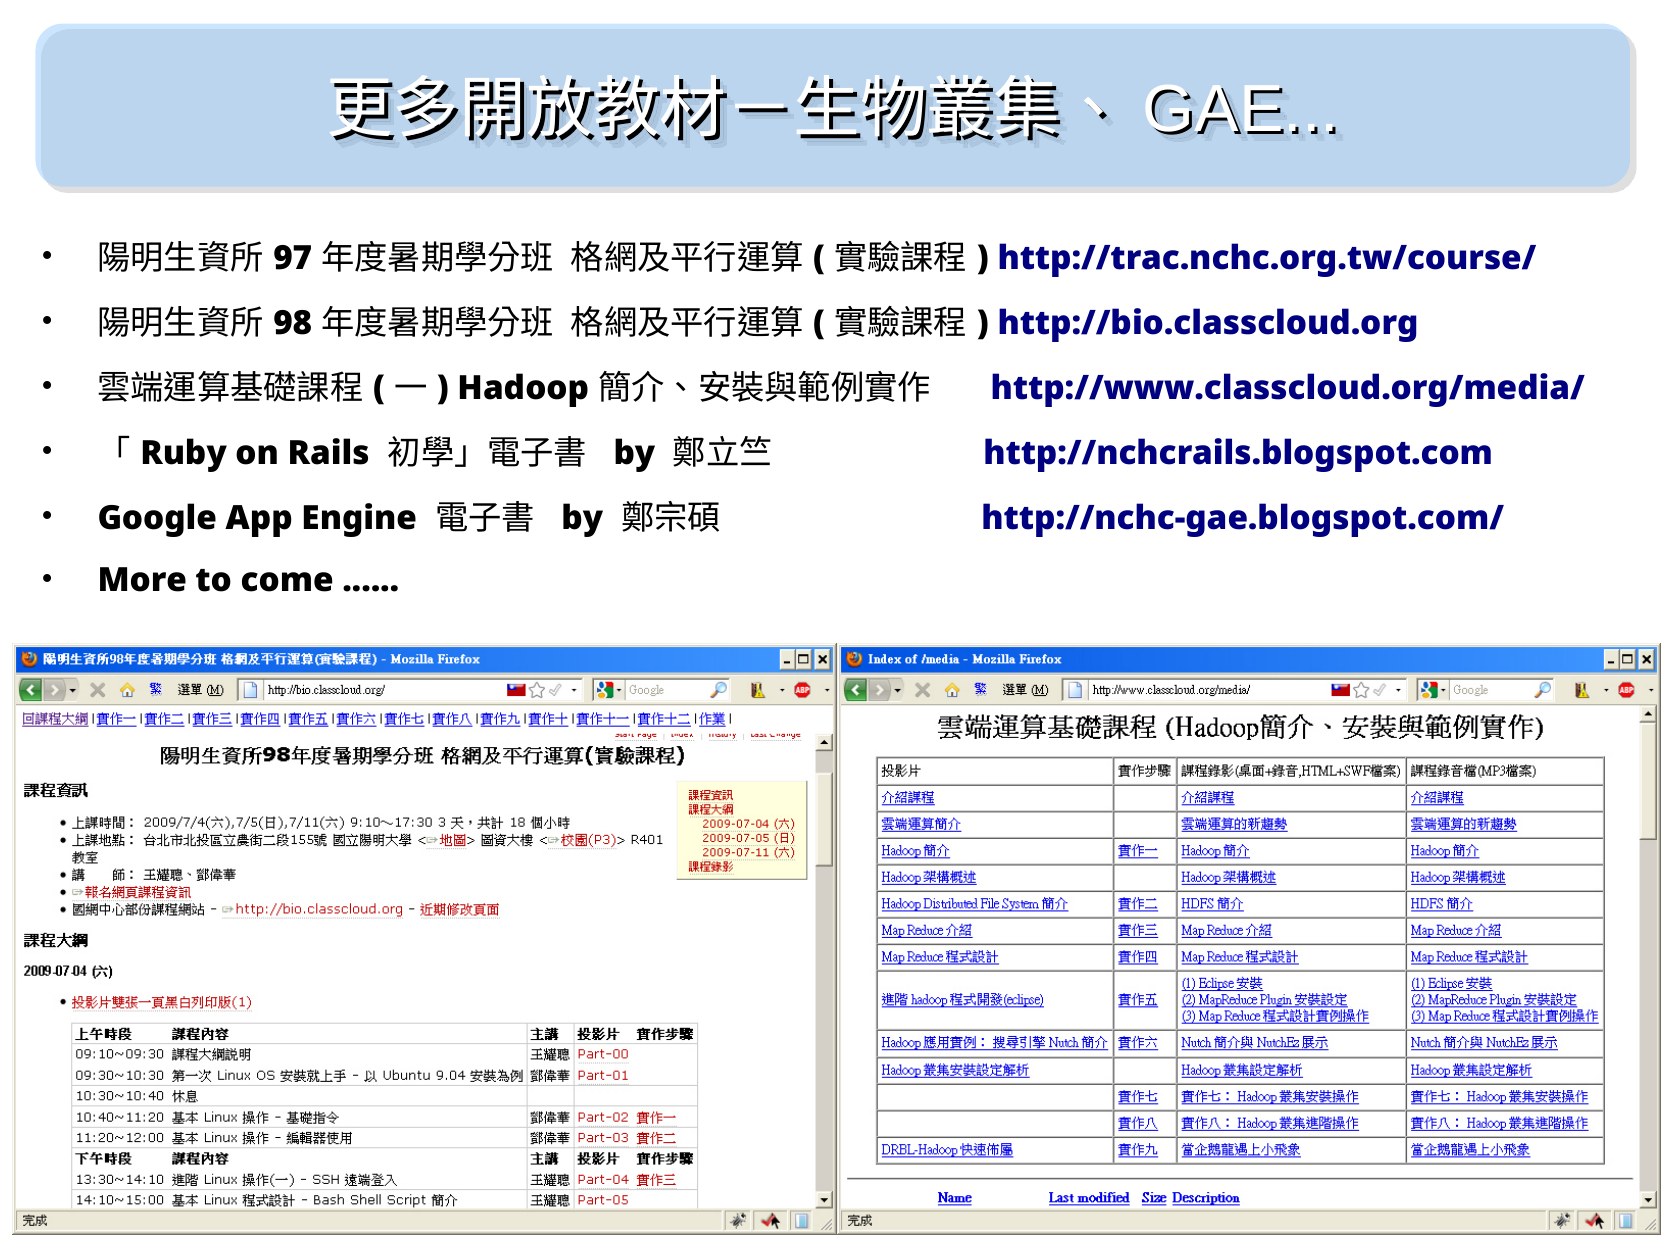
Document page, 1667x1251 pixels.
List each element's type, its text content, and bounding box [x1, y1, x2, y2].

text_box 更多開放教材－生物叢集、GAE... [35, 23, 1630, 187]
list 陽明生資所97年度暑期學分班 格網及平行運算(實驗課程) http://trac.nchc.org.tw/course/ 陽明生資所98年度暑期學分班 格網及平行運算(實驗課程) http://bio.classcloud.org 雲端運算基礎課程(一) Hadoop簡介、安裝與範例實作 http://www.classcloud.org/media/ 「Ruby on Rails 初學」電子書 by 鄭立竺 http://nchcrails.blogspot.com Google App Engine 電子書 by 鄭宗碩 http://nchc-gae.blogspot.com/ More to come ...... [41, 231, 1625, 596]
picture [12, 643, 1661, 1235]
